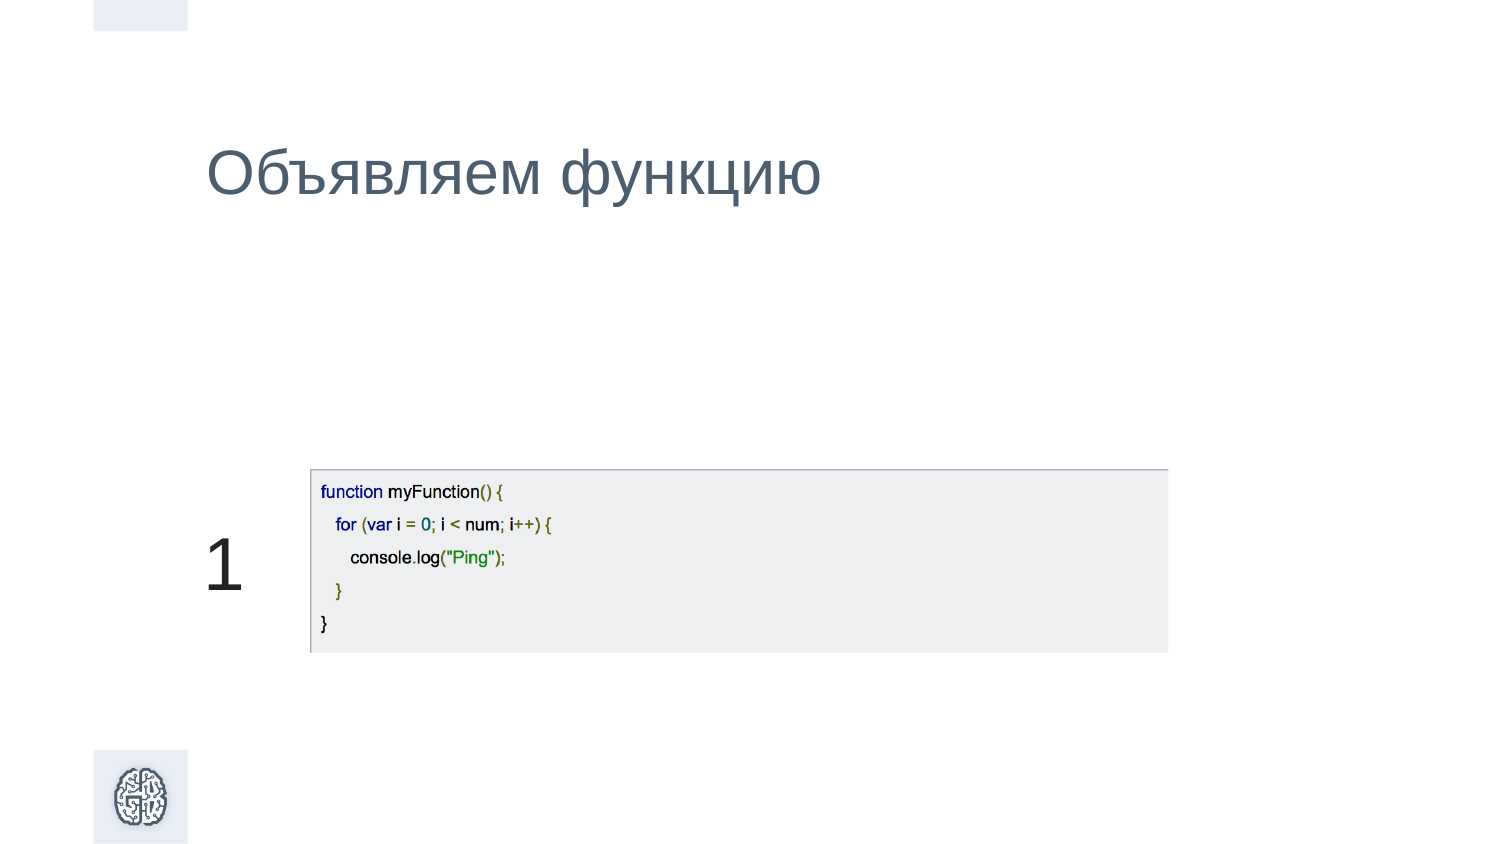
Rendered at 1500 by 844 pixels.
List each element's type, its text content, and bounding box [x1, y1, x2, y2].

text_box 1 [188, 468, 303, 653]
picture [106, 760, 175, 834]
picture [309, 468, 1169, 653]
title Объявляем функцию [186, 94, 1311, 244]
